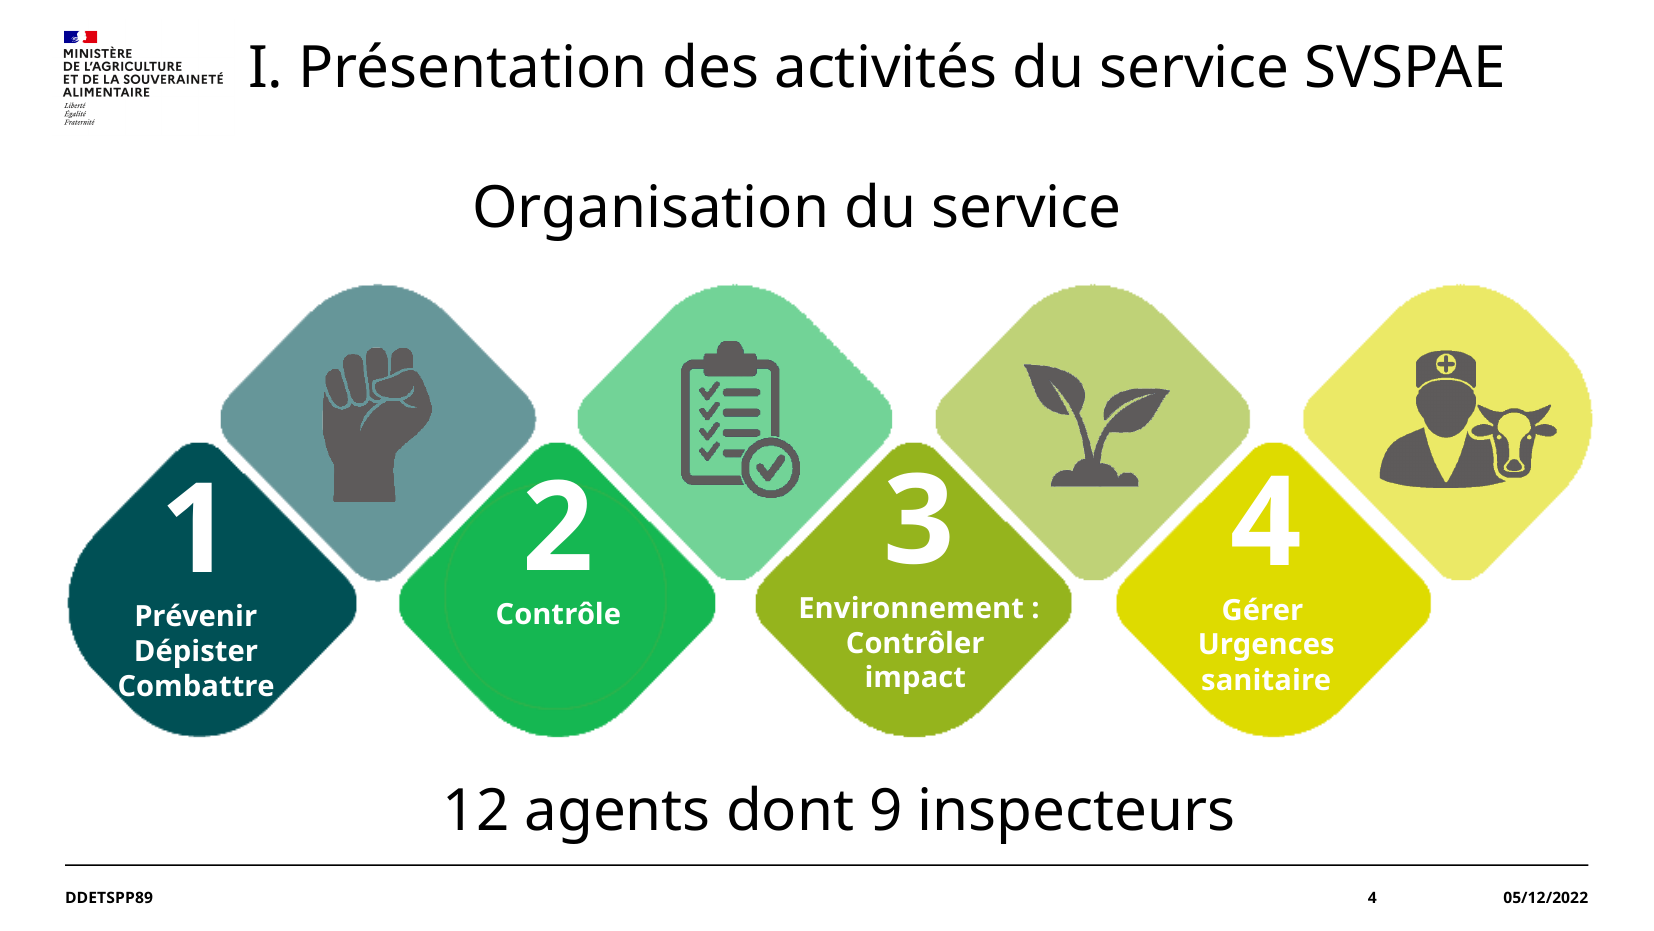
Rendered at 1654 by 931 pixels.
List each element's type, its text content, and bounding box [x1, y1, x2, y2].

title I. Présentation des activités du service SVSPAE [177, 0, 1654, 130]
text_box 1 Prévenir Dépister Combattre [67, 440, 325, 710]
title Organisation du service [472, 165, 1152, 229]
title 12 agents dont 9 inspecteurs [442, 767, 1270, 857]
slide_number 4 [1132, 864, 1377, 931]
picture [52, 19, 235, 136]
text_box 2 Contrôle [568, 437, 678, 638]
footer DDETSPP89 [65, 864, 1132, 931]
picture [29, 229, 1625, 798]
slide_number 05/12/2022 [1377, 864, 1589, 931]
text_box 3 Environnement : Contrôler impact [925, 431, 1080, 702]
text_box 4 Gérer Urgences sanitaire [1146, 433, 1386, 704]
